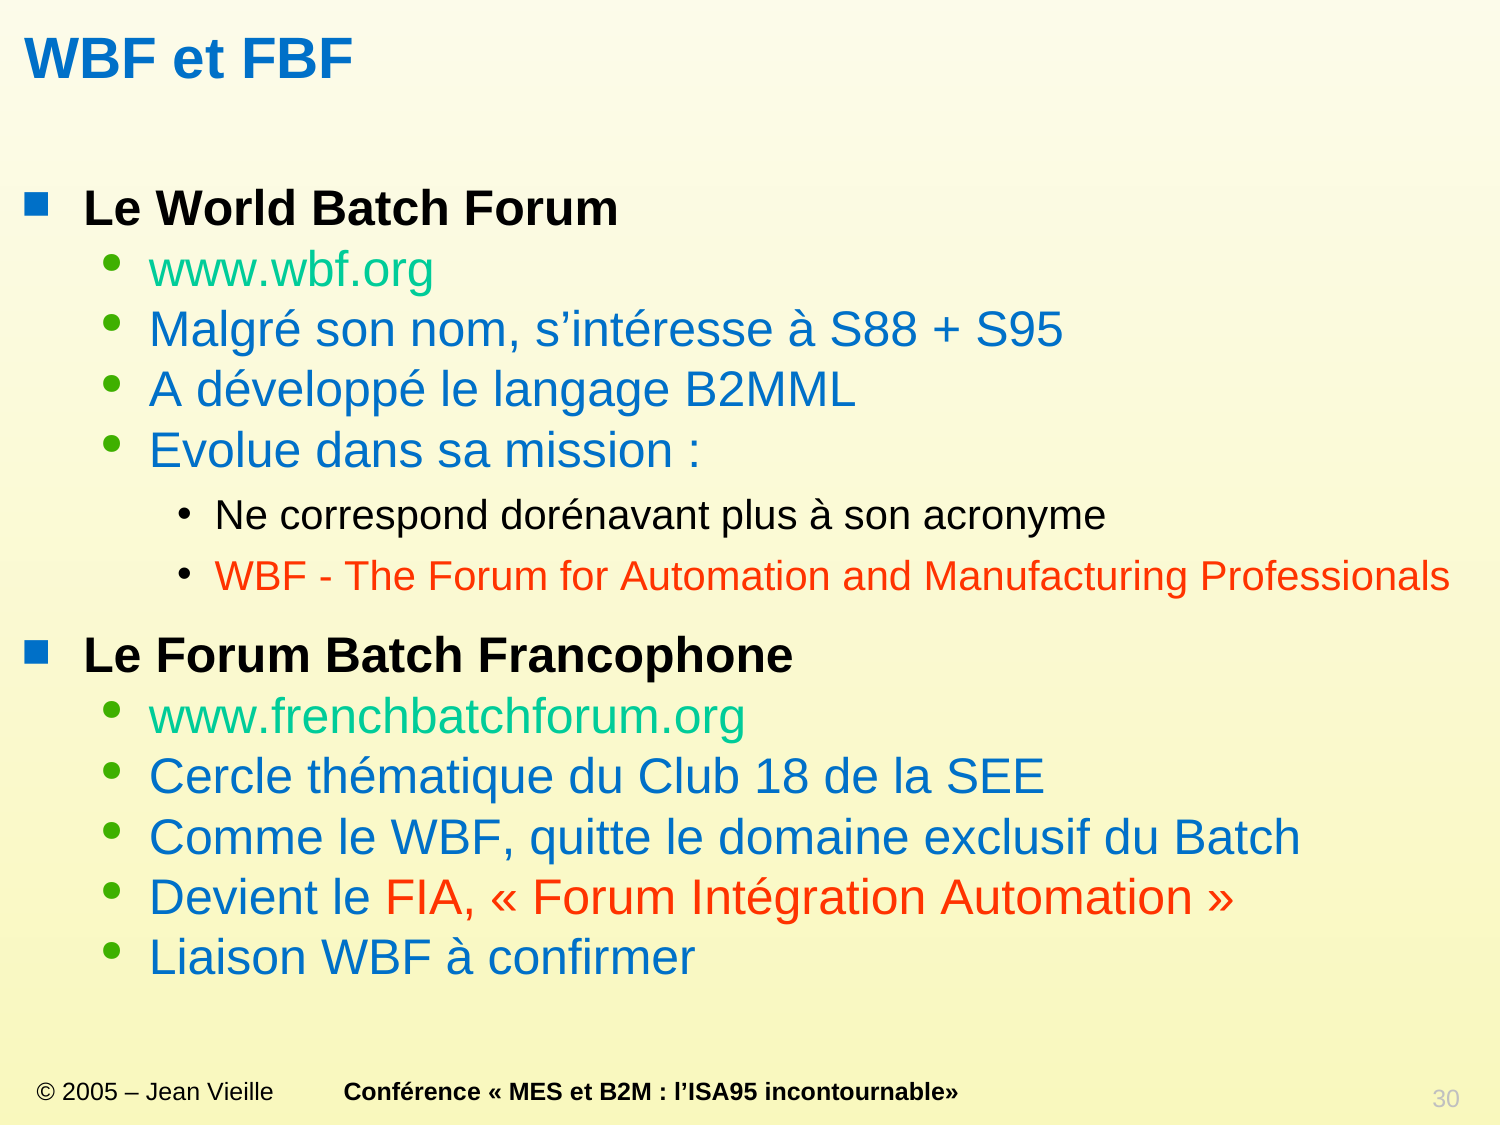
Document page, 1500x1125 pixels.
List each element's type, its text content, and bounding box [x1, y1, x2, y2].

list Le World Batch Forum www.wbf.org Malgré son nom, s’intéresse à S88 + S95 A développé le langage B2MML Evolue dans sa mission : Ne correspond dorénavant plus à son acronyme WBF - The Forum for Automation and Manufacturing Professionals Le Forum Batch Francophone www.frenchbatchforum.org Cercle thématique du Club 18 de la SEE Comme le WBF, quitte le domaine exclusif du Batch Devient le FIA, « Forum Intégration Automation » Liaison WBF à confirmer [12, 174, 1476, 1026]
title WBF et FBF [9, 12, 1476, 151]
